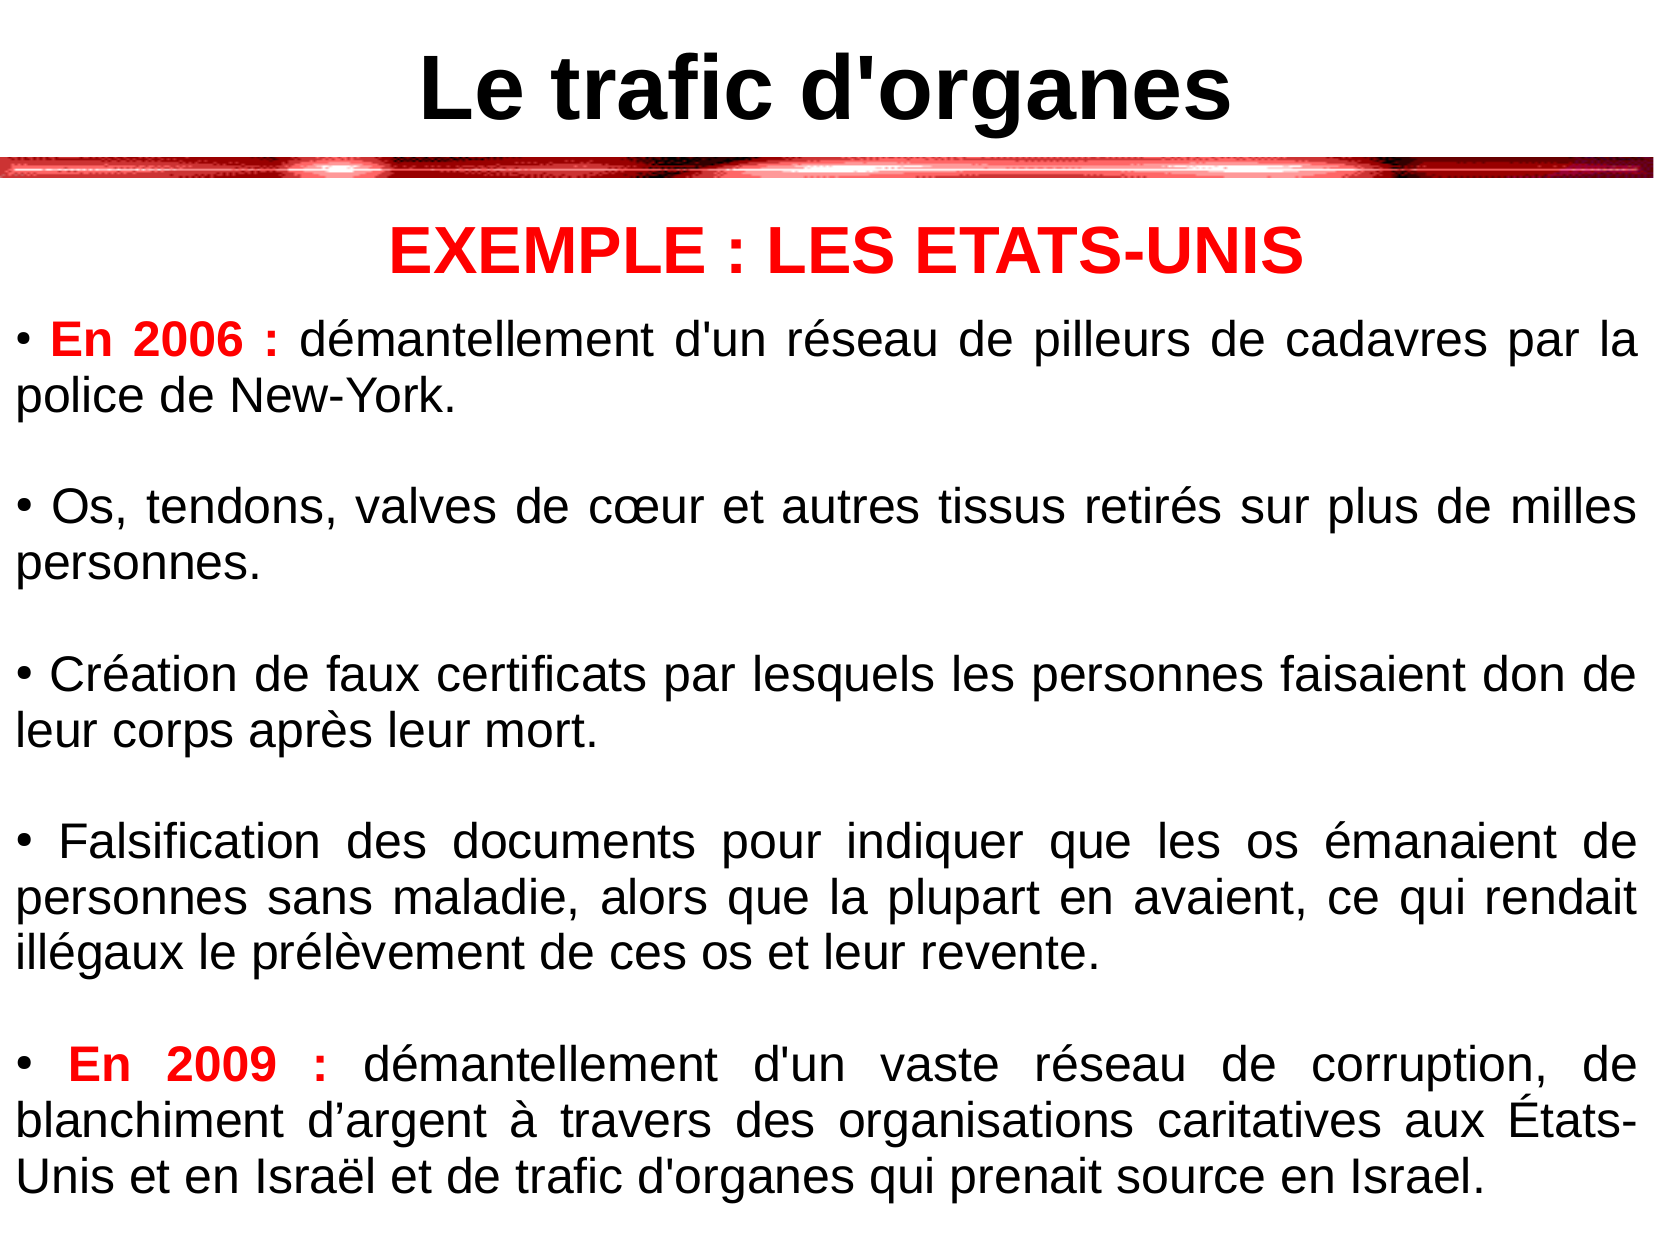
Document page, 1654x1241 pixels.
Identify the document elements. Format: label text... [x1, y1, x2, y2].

text_box En 2006 : démantellement d'un réseau de pilleurs de cadavres par la police de New-York. Os, tendons, valves de cœur et autres tissus retirés sur plus de milles personnes. Création de faux certificats par lesquels les personnes faisaient don de leur corps après leur mort. Falsification des documents pour indiquer que les os émanaient de personnes sans maladie, alors que la plupart en avaient, ce qui rendait illégaux le prélèvement de ces os et leur revente. En 2009 : démantellement d'un vaste réseau de corruption, de blanchiment d’argent à travers des organisations caritatives aux États-Unis et en Israël et de trafic d'organes qui prenait source en Israel. [0, 304, 1654, 1241]
text_box EXEMPLE : LES ETATS-UNIS [265, 205, 1447, 296]
picture [0, 157, 1654, 178]
text_box Le trafic d'organes [0, 29, 1654, 148]
